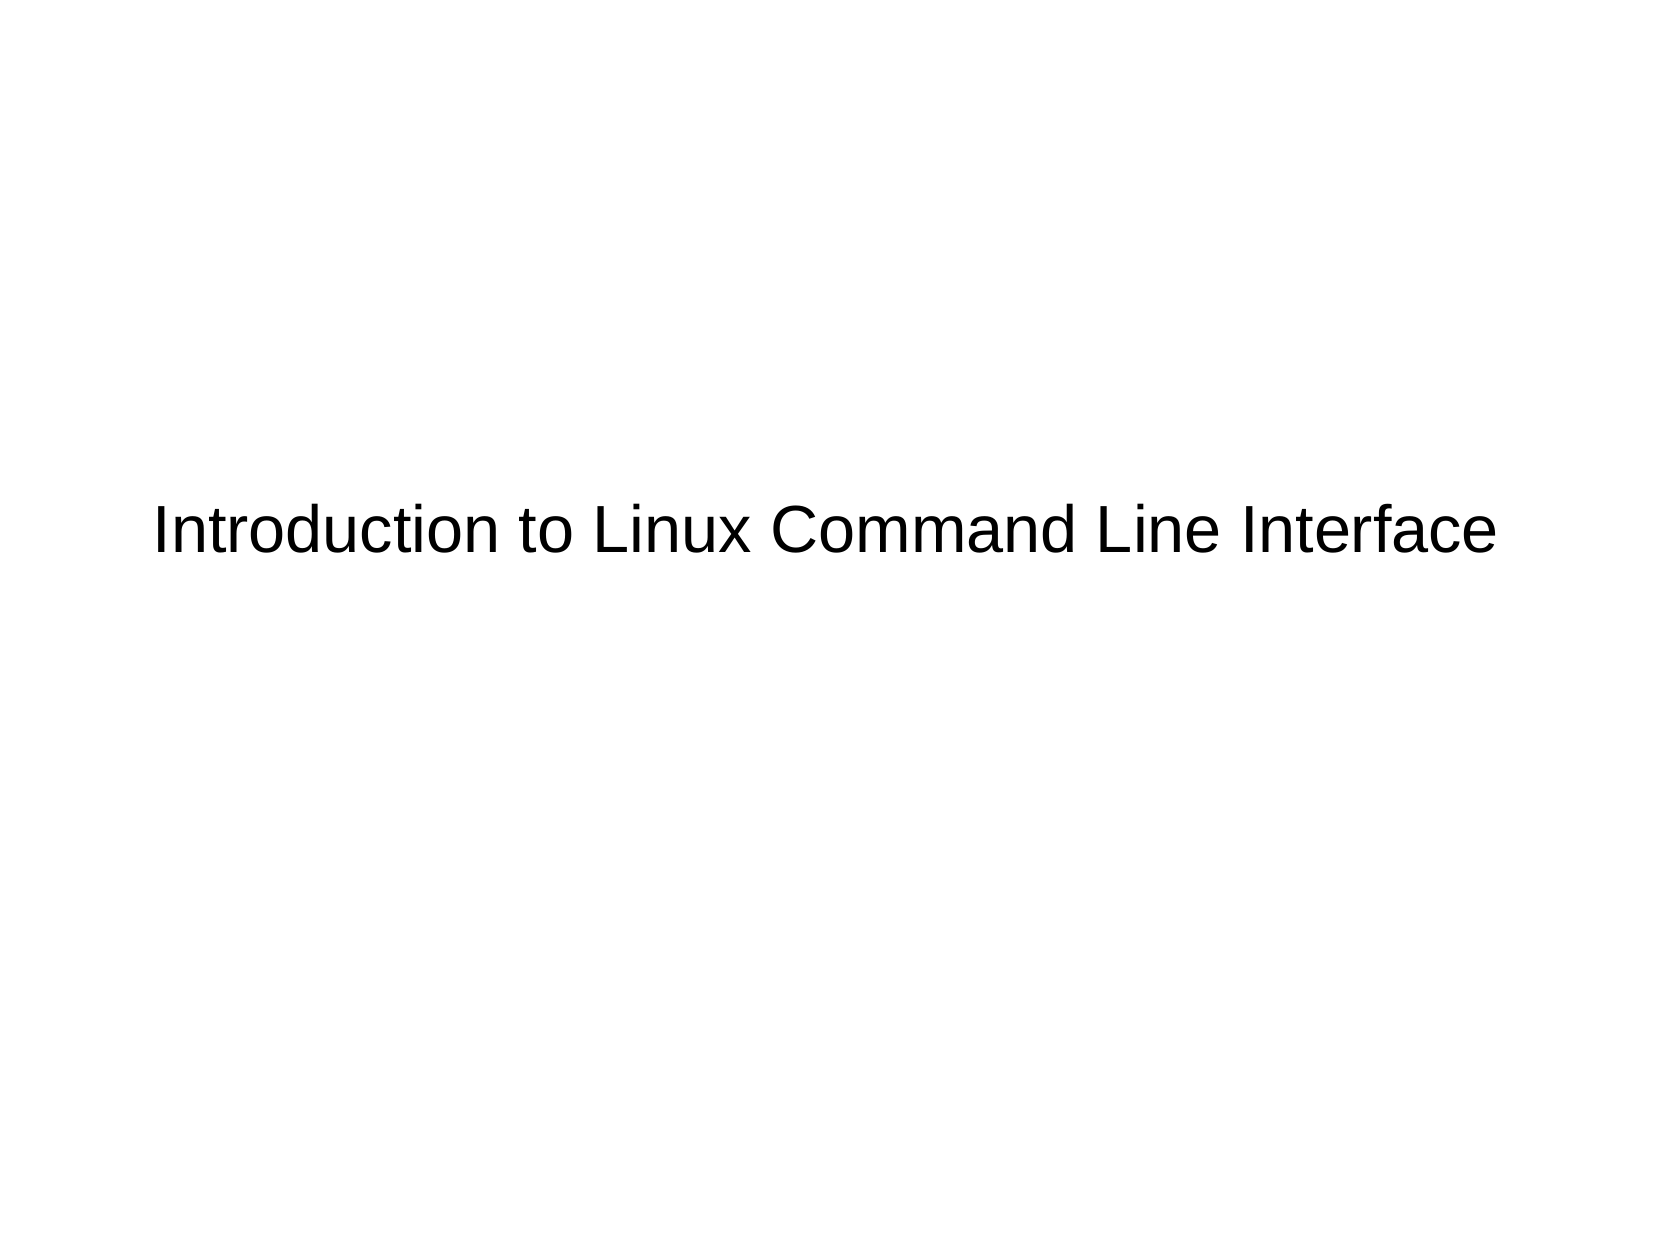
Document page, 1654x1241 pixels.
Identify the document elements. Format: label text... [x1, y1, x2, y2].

subtitle Introduction to Linux Command Line Interface [82, 49, 1571, 1010]
